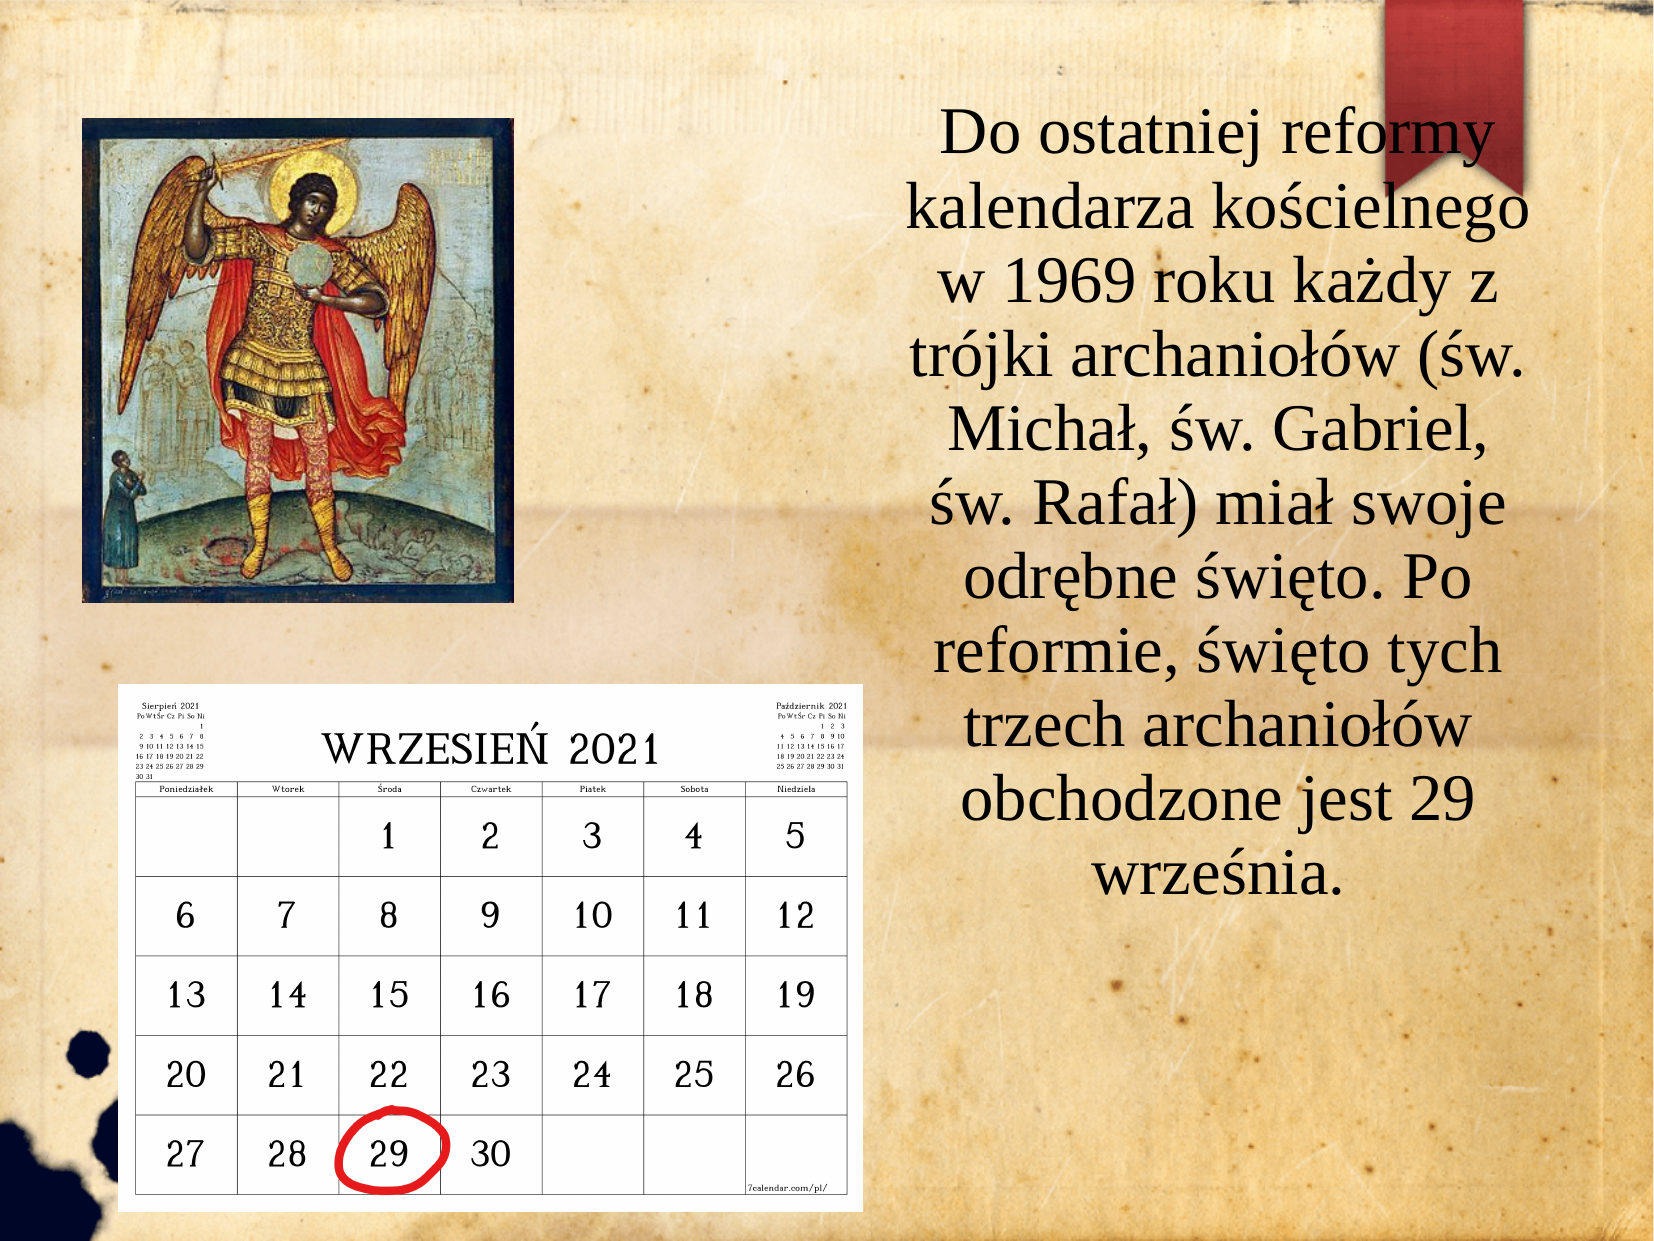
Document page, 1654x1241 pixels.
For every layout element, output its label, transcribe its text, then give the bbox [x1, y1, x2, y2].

list Do ostatniej reformy kalendarza kościelnego w 1969 roku każdy z trójki archaniołów (św. Michał, św. Gabriel, św. Rafał) miał swoje odrębne święto. Po reformie, święto tych trzech archaniołów obchodzone jest 29 września. [828, 94, 1539, 1111]
picture [0, 0, 1654, 1241]
